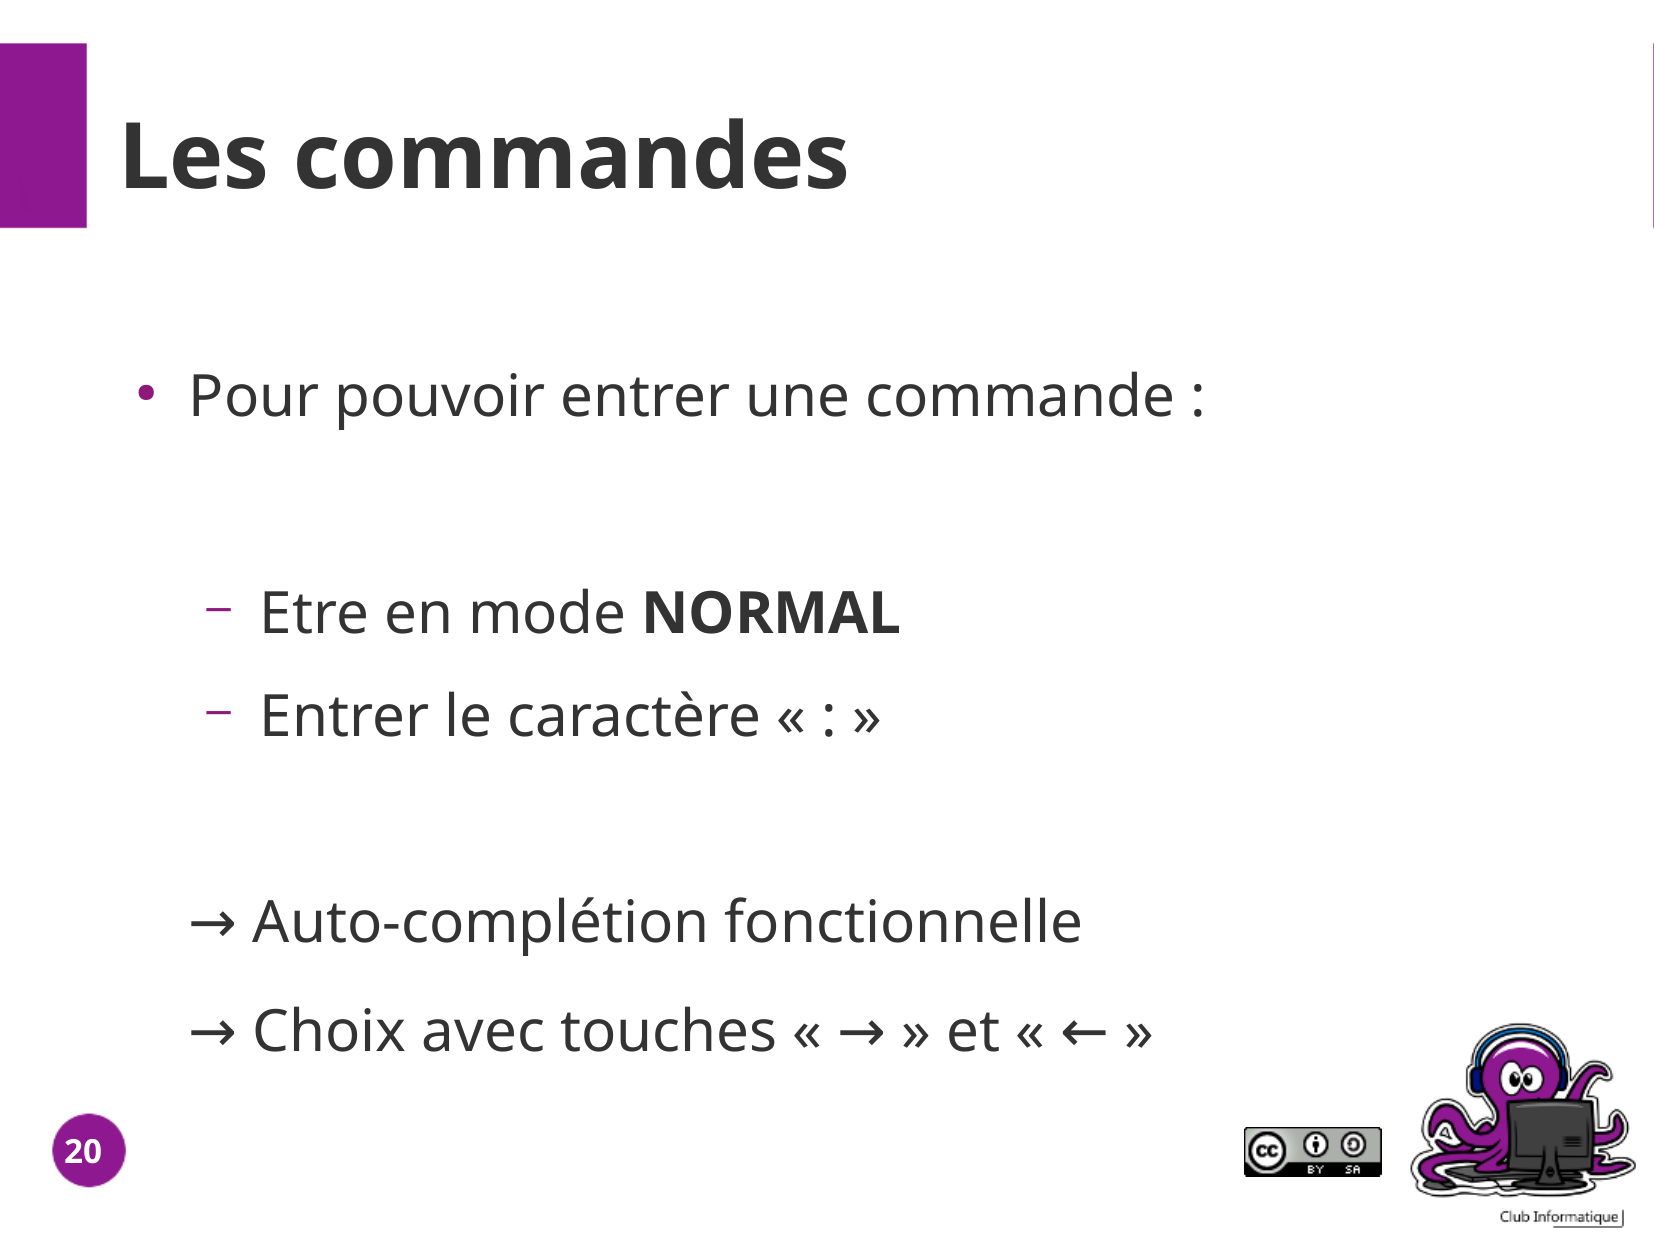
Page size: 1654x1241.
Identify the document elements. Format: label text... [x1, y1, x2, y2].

list Pour pouvoir entrer une commande : Etre en mode NORMAL Entrer le caractère « : » → Auto-complétion fonctionnelle → Choix avec touches « → » et « ← » [118, 354, 1536, 1074]
title Les commandes [118, 49, 1571, 257]
picture [0, 0, 1654, 1241]
